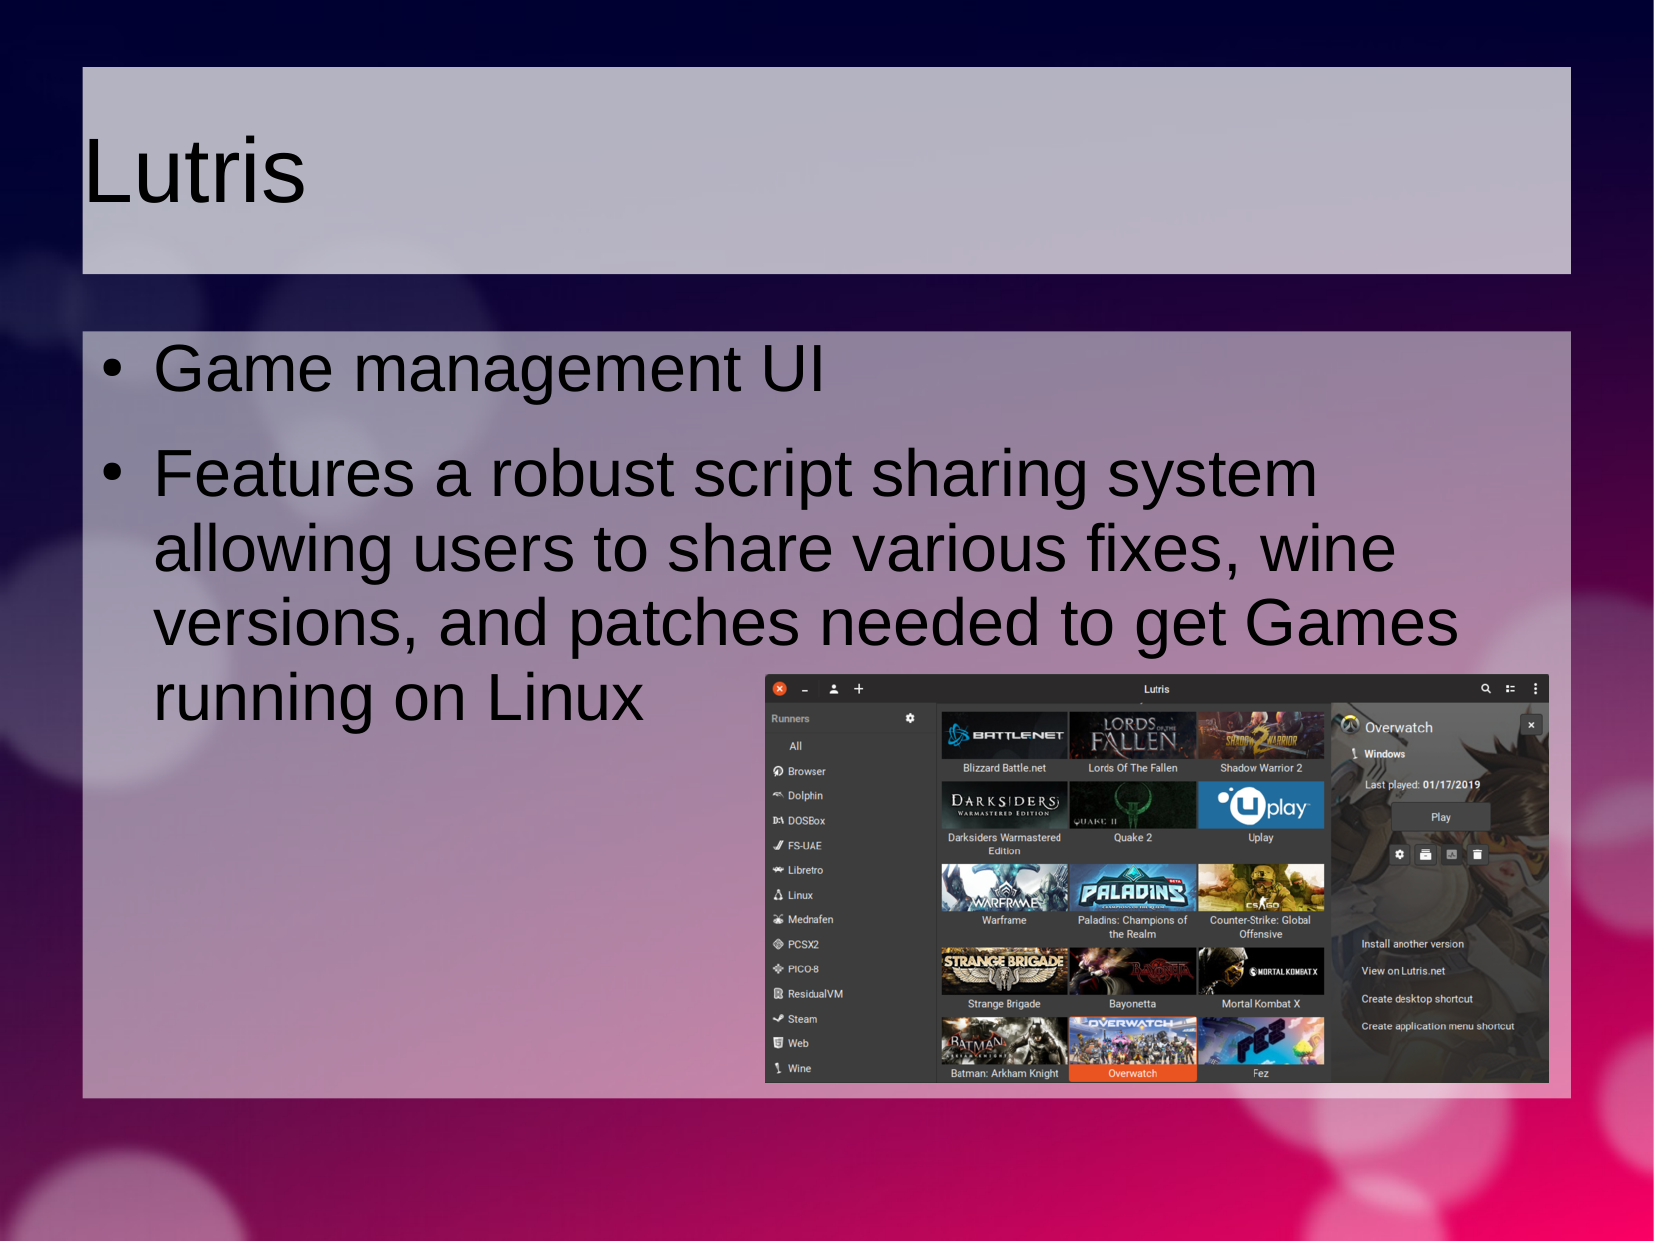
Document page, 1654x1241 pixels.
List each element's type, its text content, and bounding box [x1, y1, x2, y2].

list Game management UI Features a robust script sharing system allowing users to share various fixes, wine versions, and patches needed to get Games running on Linux [82, 331, 1571, 1099]
title Lutris [82, 67, 1571, 275]
picture [0, 0, 1654, 1241]
